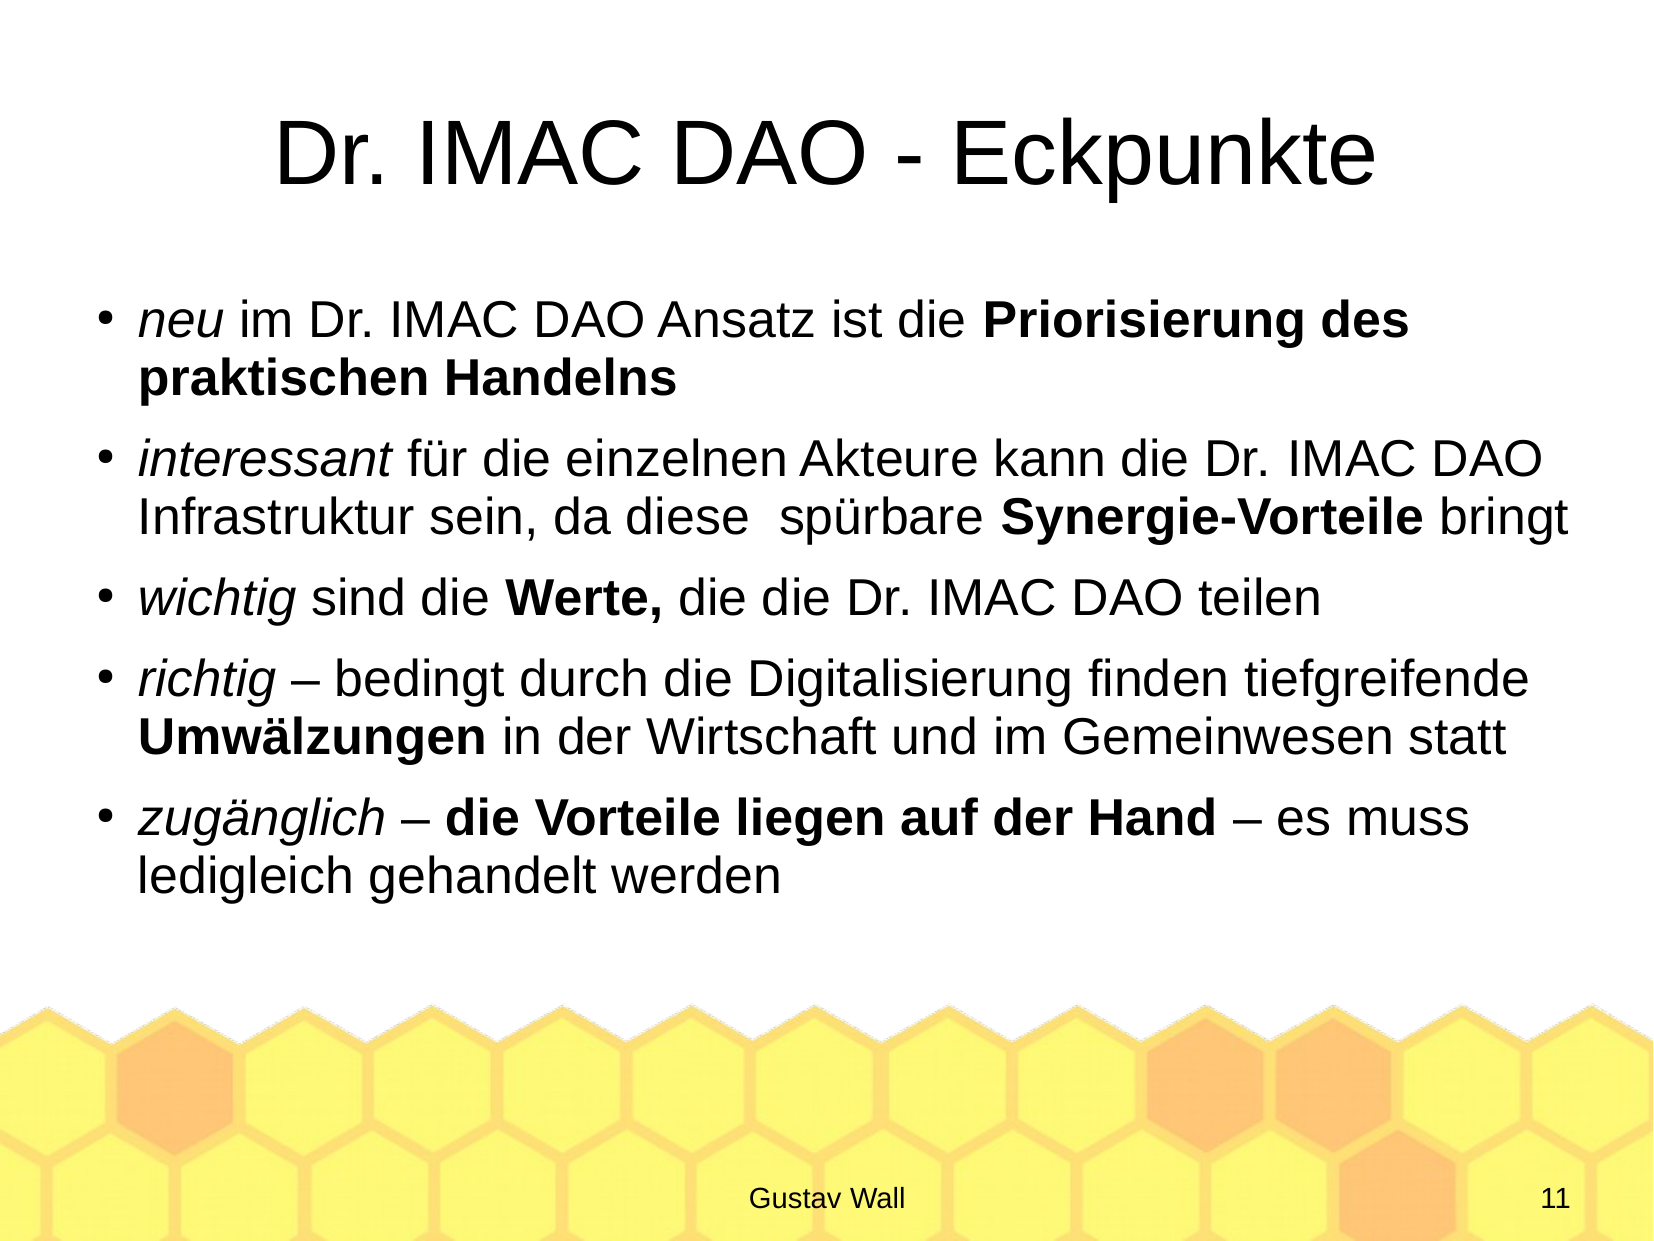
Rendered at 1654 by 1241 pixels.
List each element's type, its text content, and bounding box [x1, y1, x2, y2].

picture [0, 1001, 1654, 1241]
title Dr. IMAC DAO - Eckpunkte [82, 49, 1571, 257]
list neu im Dr. IMAC DAO Ansatz ist die Priorisierung des praktischen Handelns interessant für die einzelnen Akteure kann die Dr. IMAC DAO Infrastruktur sein, da diese spürbare Synergie-Vorteile bringt wichtig sind die Werte, die die Dr. IMAC DAO teilen richtig – bedingt durch die Digitalisierung finden tiefgreifende Umwälzungen in der Wirtschaft und im Gemeinwesen statt zugänglich – die Vorteile liegen auf der Hand – es muss ledigleich gehandelt werden [82, 290, 1571, 1010]
